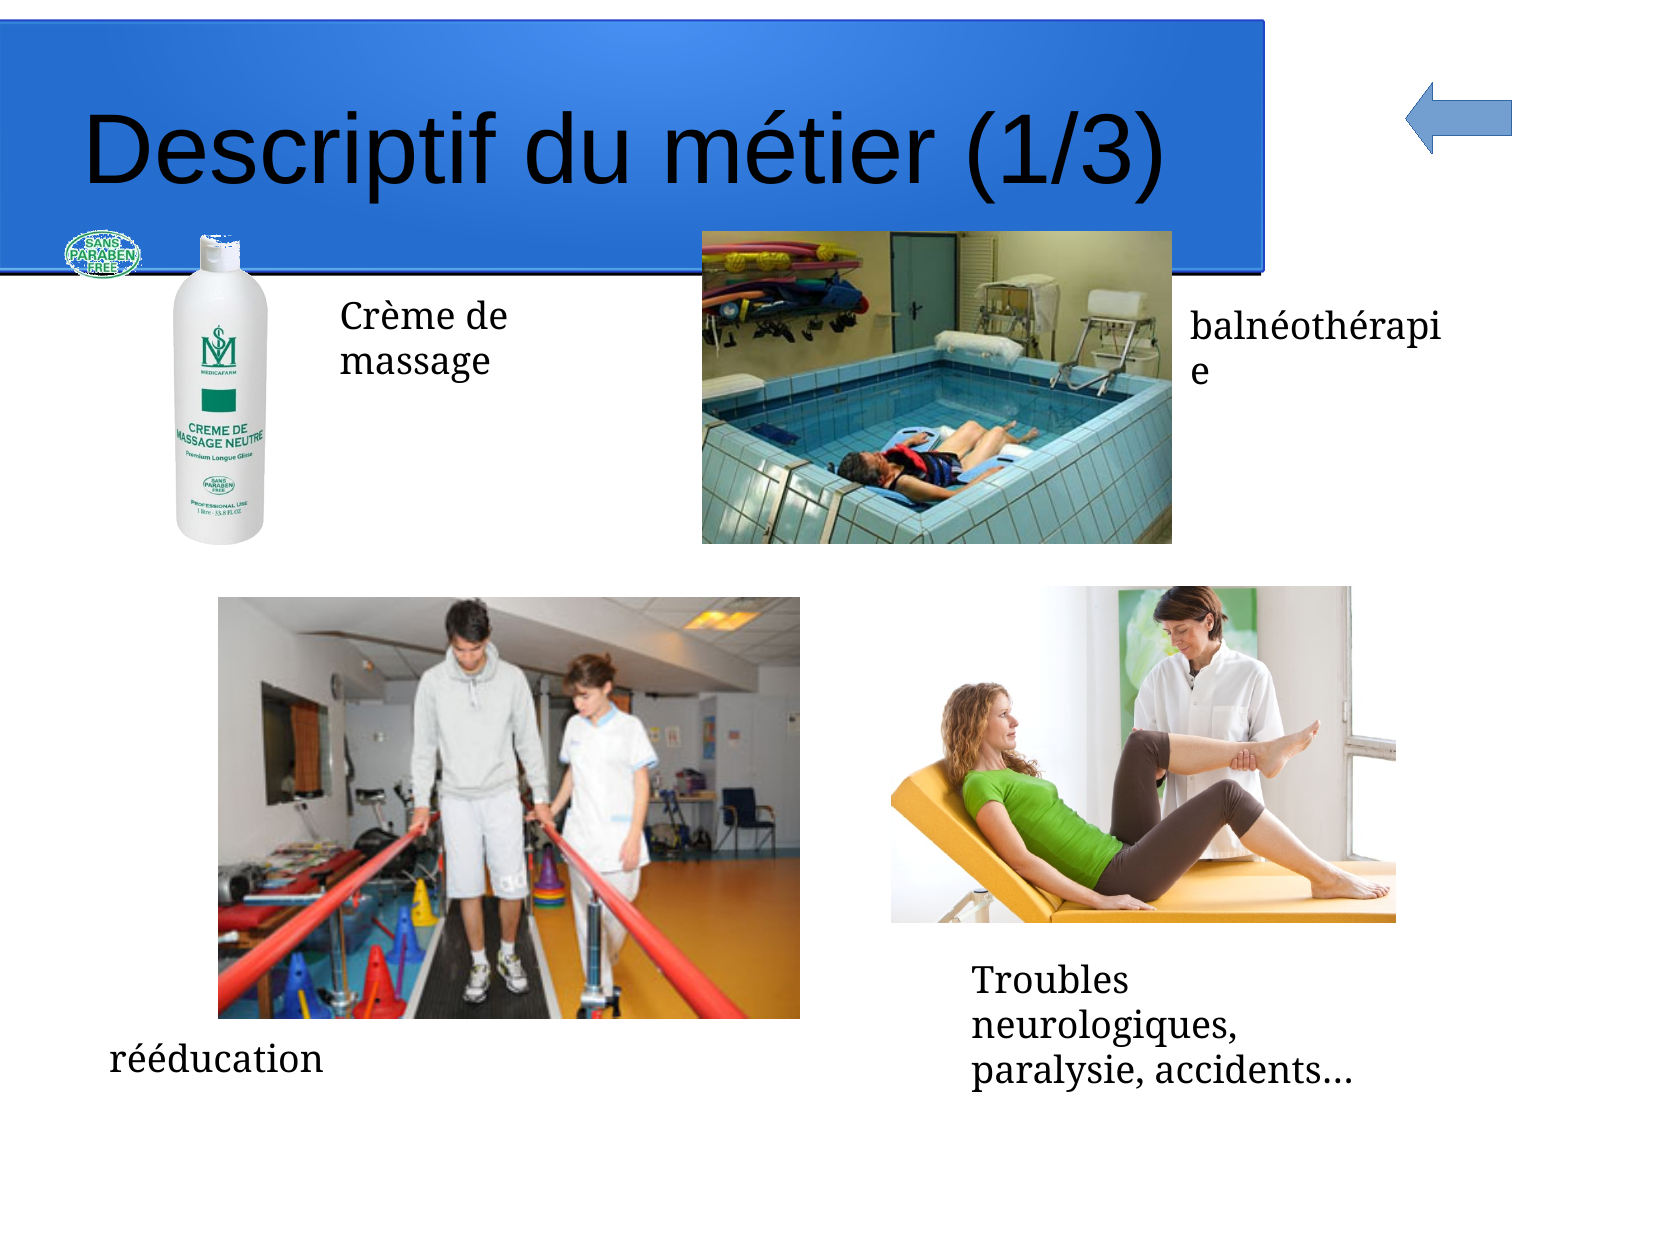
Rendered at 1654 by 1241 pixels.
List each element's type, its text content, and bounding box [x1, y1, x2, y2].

text_box rééducation [94, 1027, 426, 1088]
picture [891, 586, 1396, 923]
text_box Crème de massage [324, 284, 585, 390]
text_box [1405, 82, 1512, 154]
text_box balnéothérapie [1175, 295, 1477, 401]
title Descriptif du métier (1/3) [82, 47, 1235, 252]
picture [218, 597, 800, 1019]
picture [41, 208, 395, 562]
text_box Troubles neurologiques, paralysie, accidents… [956, 948, 1371, 1099]
picture [702, 231, 1172, 544]
